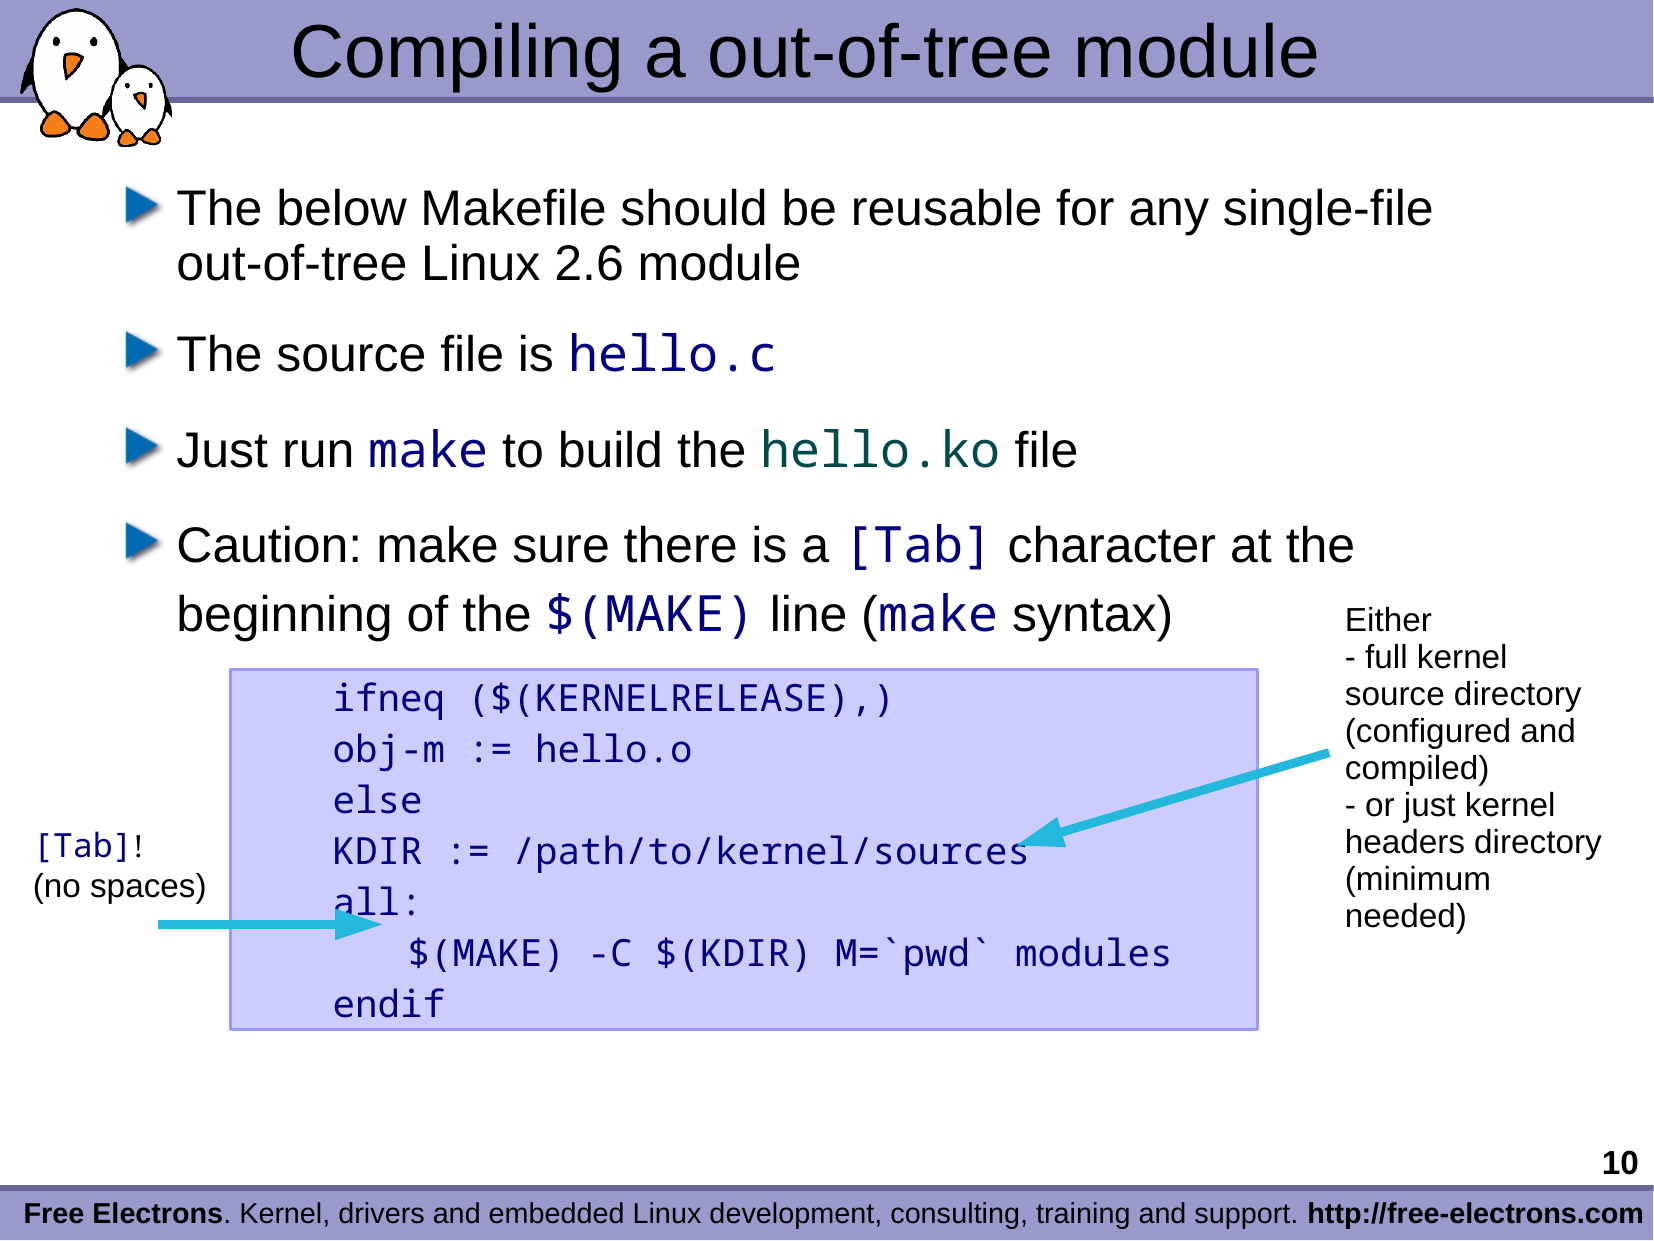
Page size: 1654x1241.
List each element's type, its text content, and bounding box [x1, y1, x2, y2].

text_box Either - full kernel source directory (configured and compiled) - or just kernel headers directory (minimum needed) [1345, 601, 1610, 973]
title Compiling a out-of-tree module [60, 0, 1551, 103]
text_box [Tab]! (no spaces) [32, 821, 235, 938]
text_box ifneq ($(KERNELRELEASE),) obj-m := hello.o else KDIR := /path/to/kernel/sources all: $(MAKE) -C $(KDIR) M=`pwd` modules endif [230, 669, 1258, 1030]
list The below Makefile should be reusable for any single-file out-of-tree Linux 2.6 module The source file is hello.c Just run make to build the hello.ko file Caution: make sure there is a [Tab] character at the beginning of the $(MAKE) line (make syntax) [105, 179, 1518, 637]
picture [20, 8, 172, 147]
